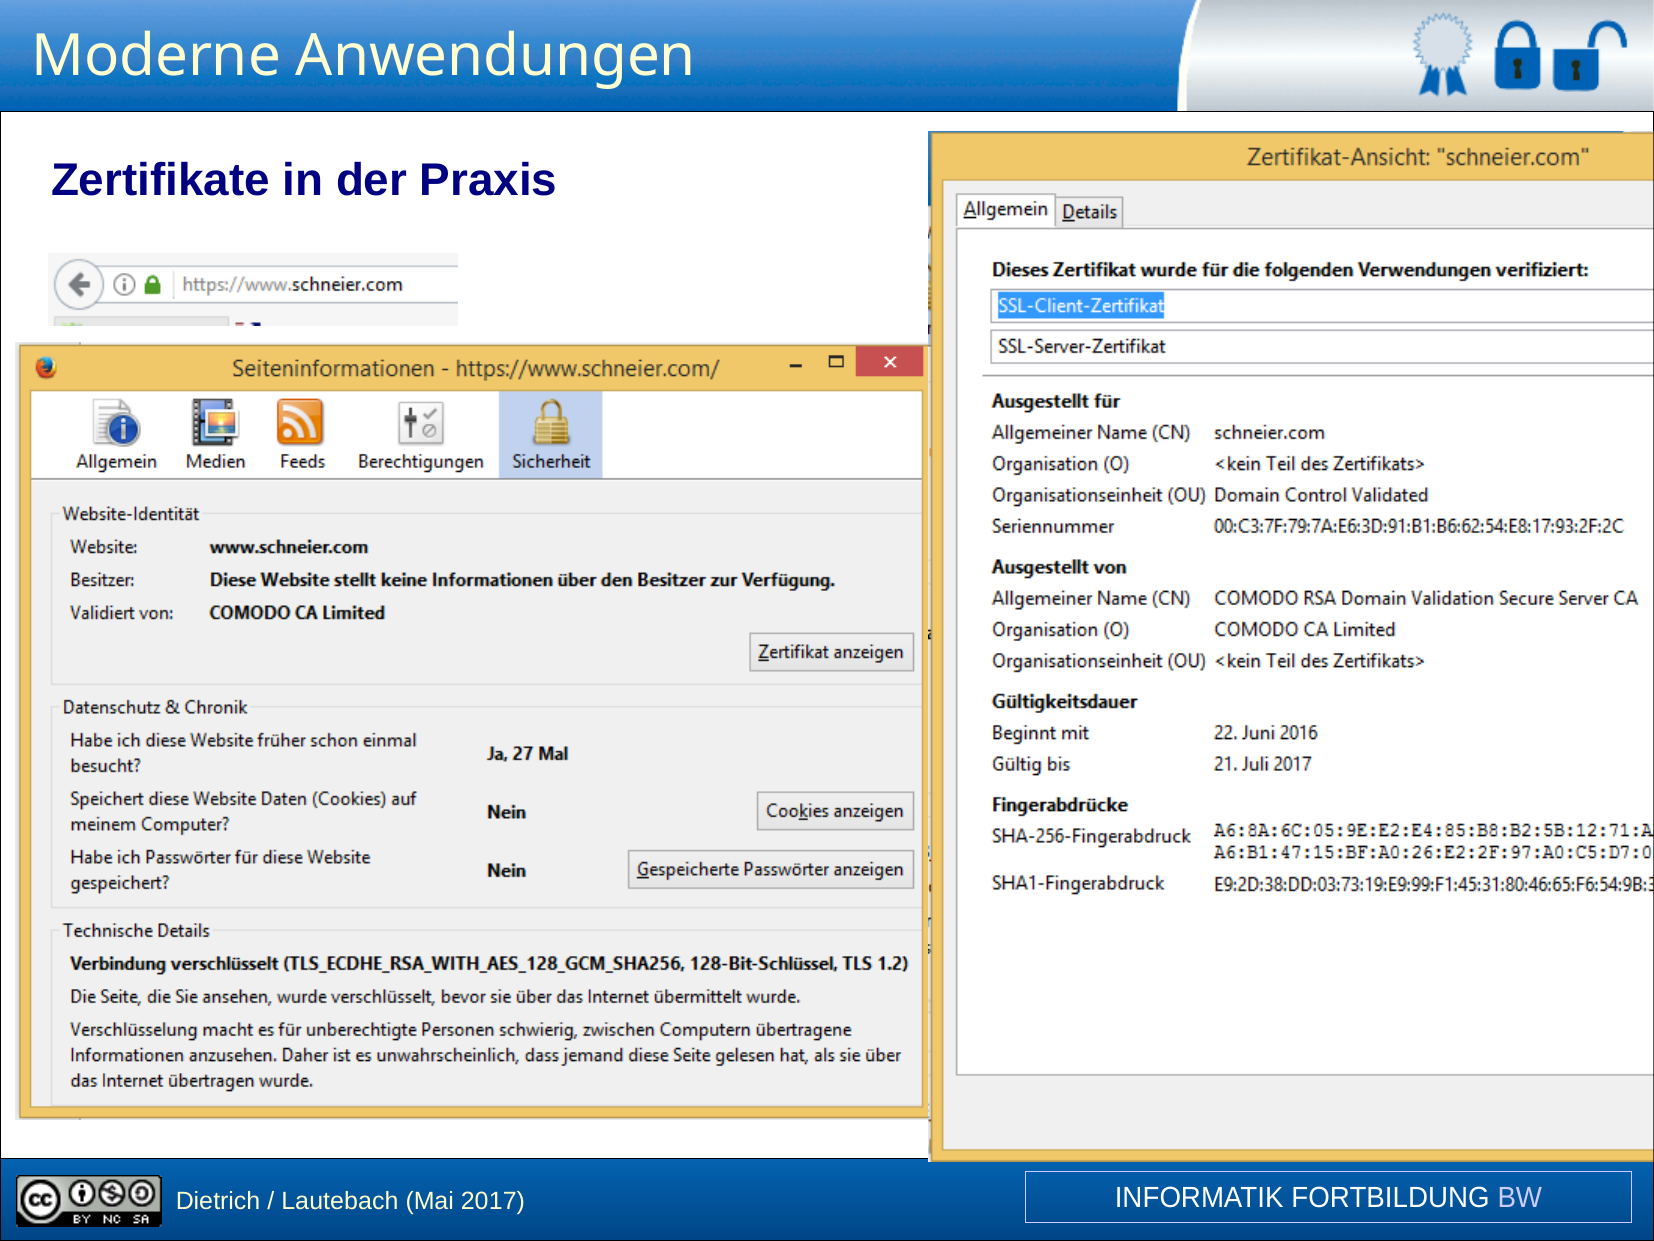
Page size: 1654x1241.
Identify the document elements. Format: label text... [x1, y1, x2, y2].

picture [0, 0, 1654, 111]
picture [16, 1175, 162, 1227]
text_box Zertifikate in der Praxis [36, 146, 928, 214]
picture [15, 131, 1654, 1162]
title Moderne Anwendungen [31, 14, 1151, 92]
picture [48, 253, 458, 326]
